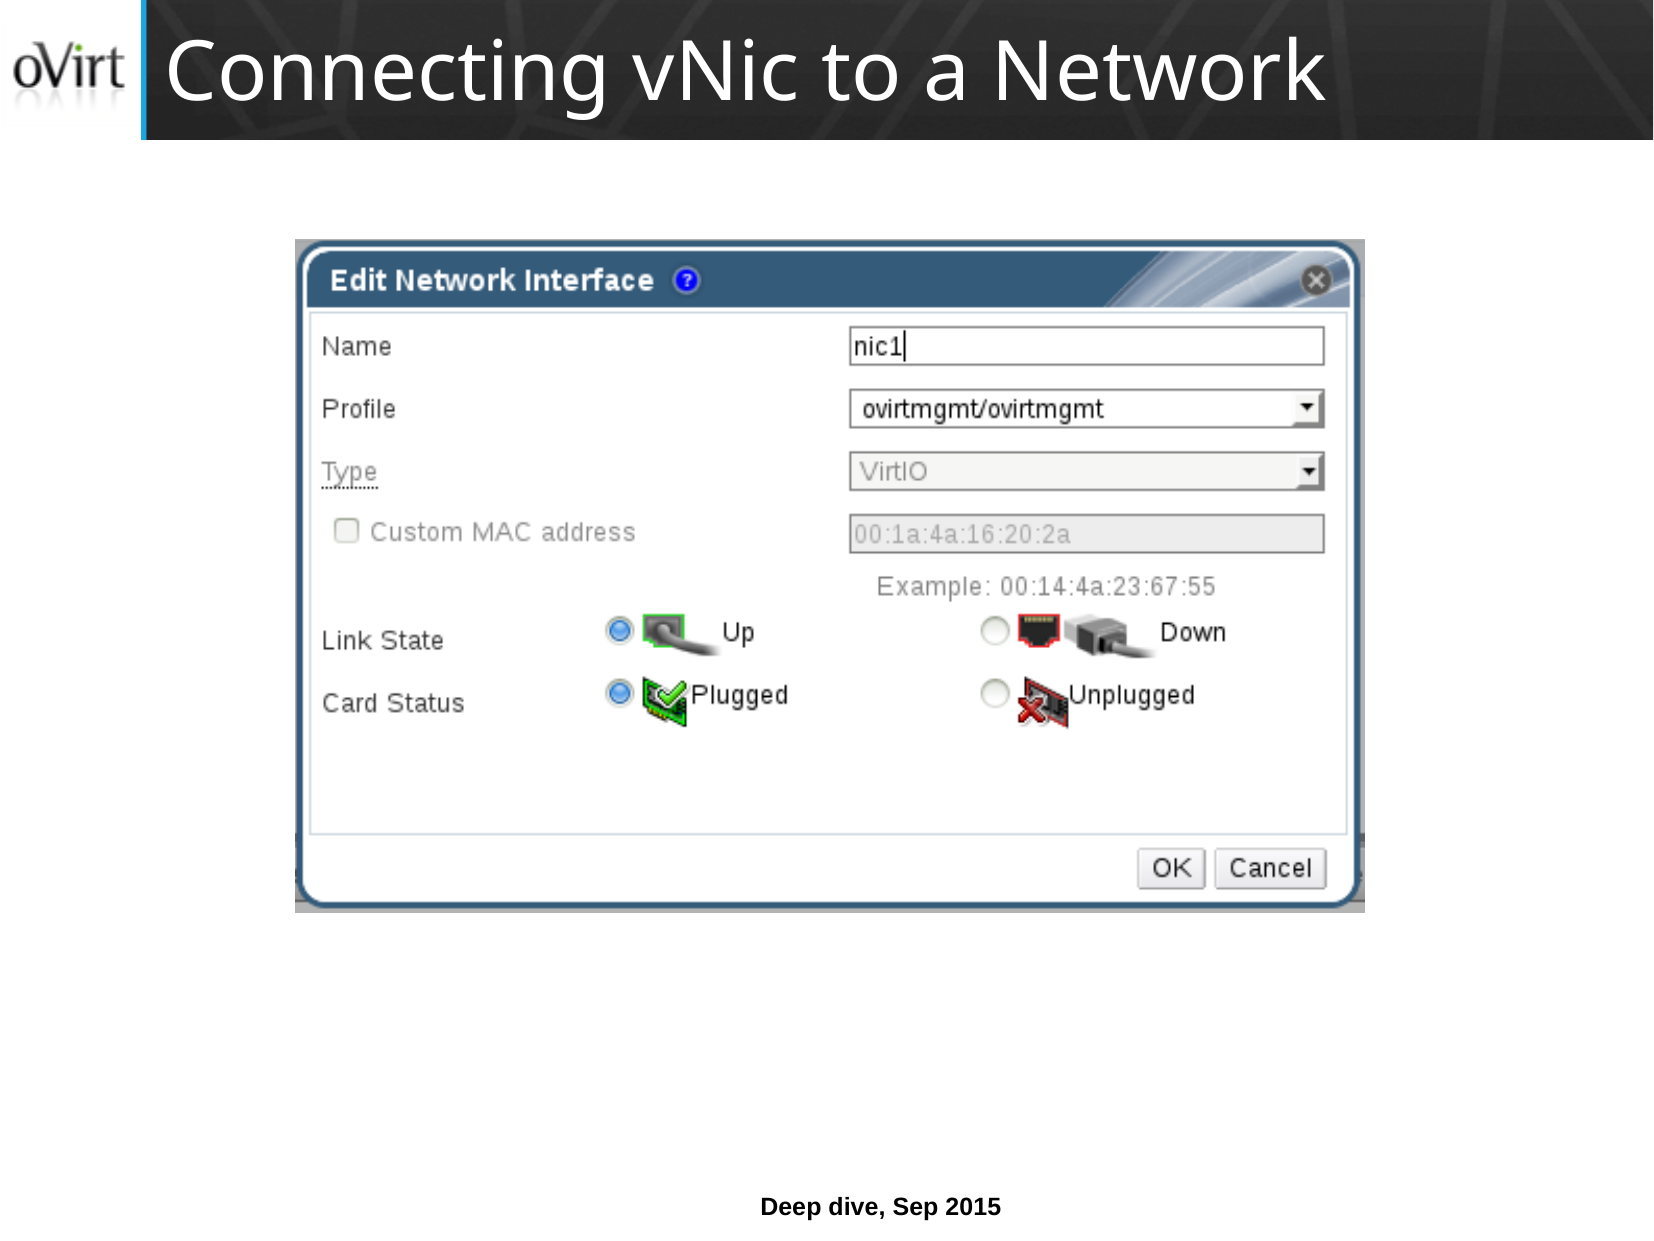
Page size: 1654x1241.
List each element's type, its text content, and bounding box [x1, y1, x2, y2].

title Connecting vNic to a Network [164, 18, 1653, 119]
picture [295, 239, 1365, 913]
picture [0, 0, 1654, 140]
